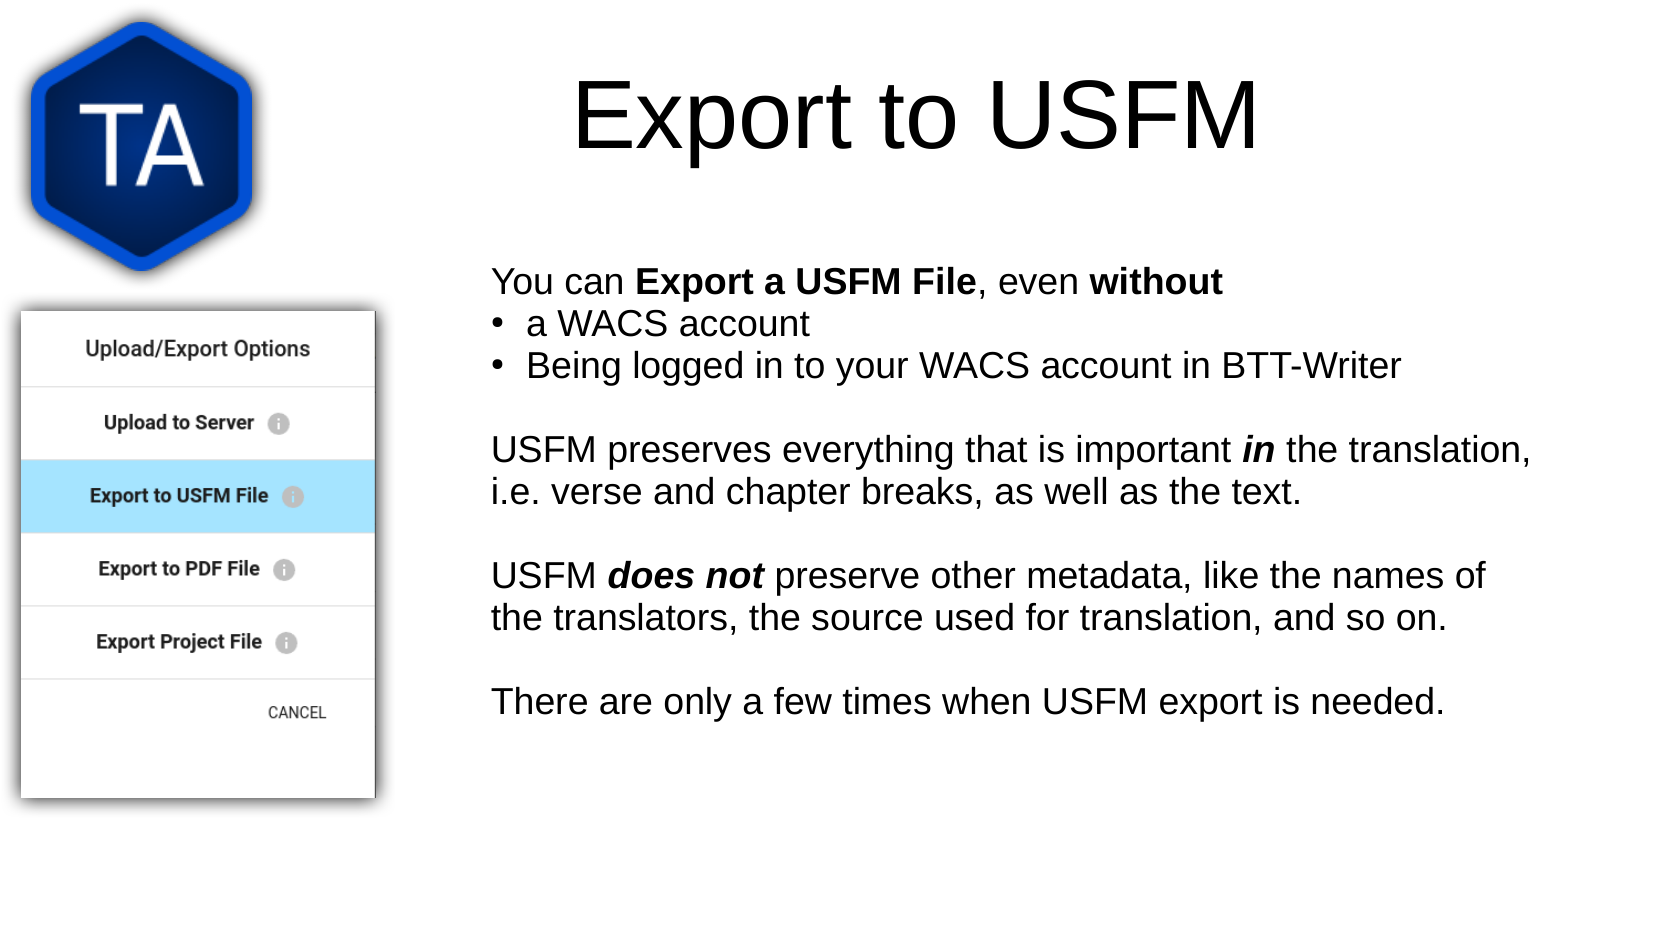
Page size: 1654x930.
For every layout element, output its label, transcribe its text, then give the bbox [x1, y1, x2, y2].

title Export to USFM [263, 37, 1571, 193]
picture [31, 22, 252, 271]
picture [21, 311, 376, 799]
text_box You can Export a USFM File, even without a WACS account Being logged in to your WACS account in BTT-Writer USFM preserves everything that is important in the translation, i.e. verse and chapter breaks, as well as the text. USFM does not preserve other metadata, like the names of the translators, the source used for translation, and so on. There are only a few times when USFM export is needed. [476, 253, 1553, 731]
